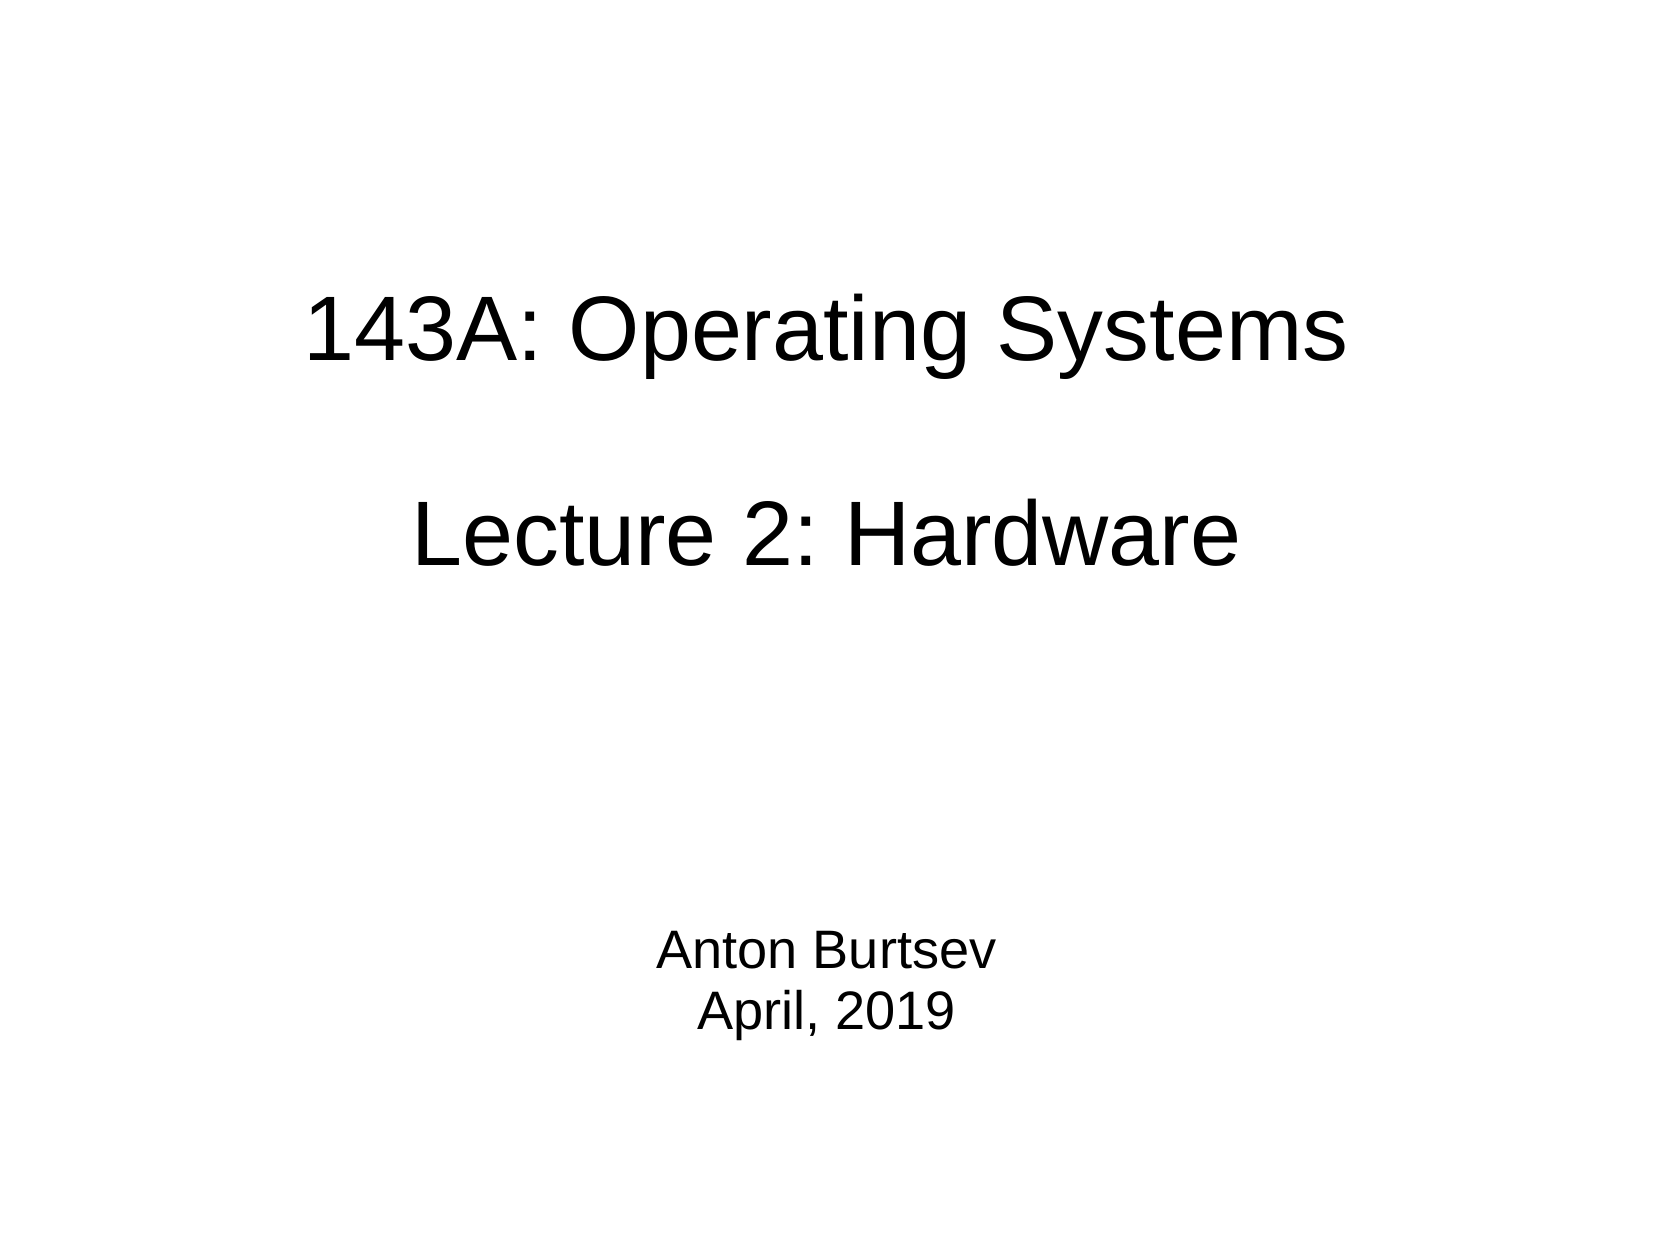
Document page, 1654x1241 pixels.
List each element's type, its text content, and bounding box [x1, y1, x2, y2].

title 143A: Operating Systems Lecture 2: Hardware [82, 113, 1571, 637]
subtitle Anton Burtsev April, 2019 [82, 637, 1571, 1109]
